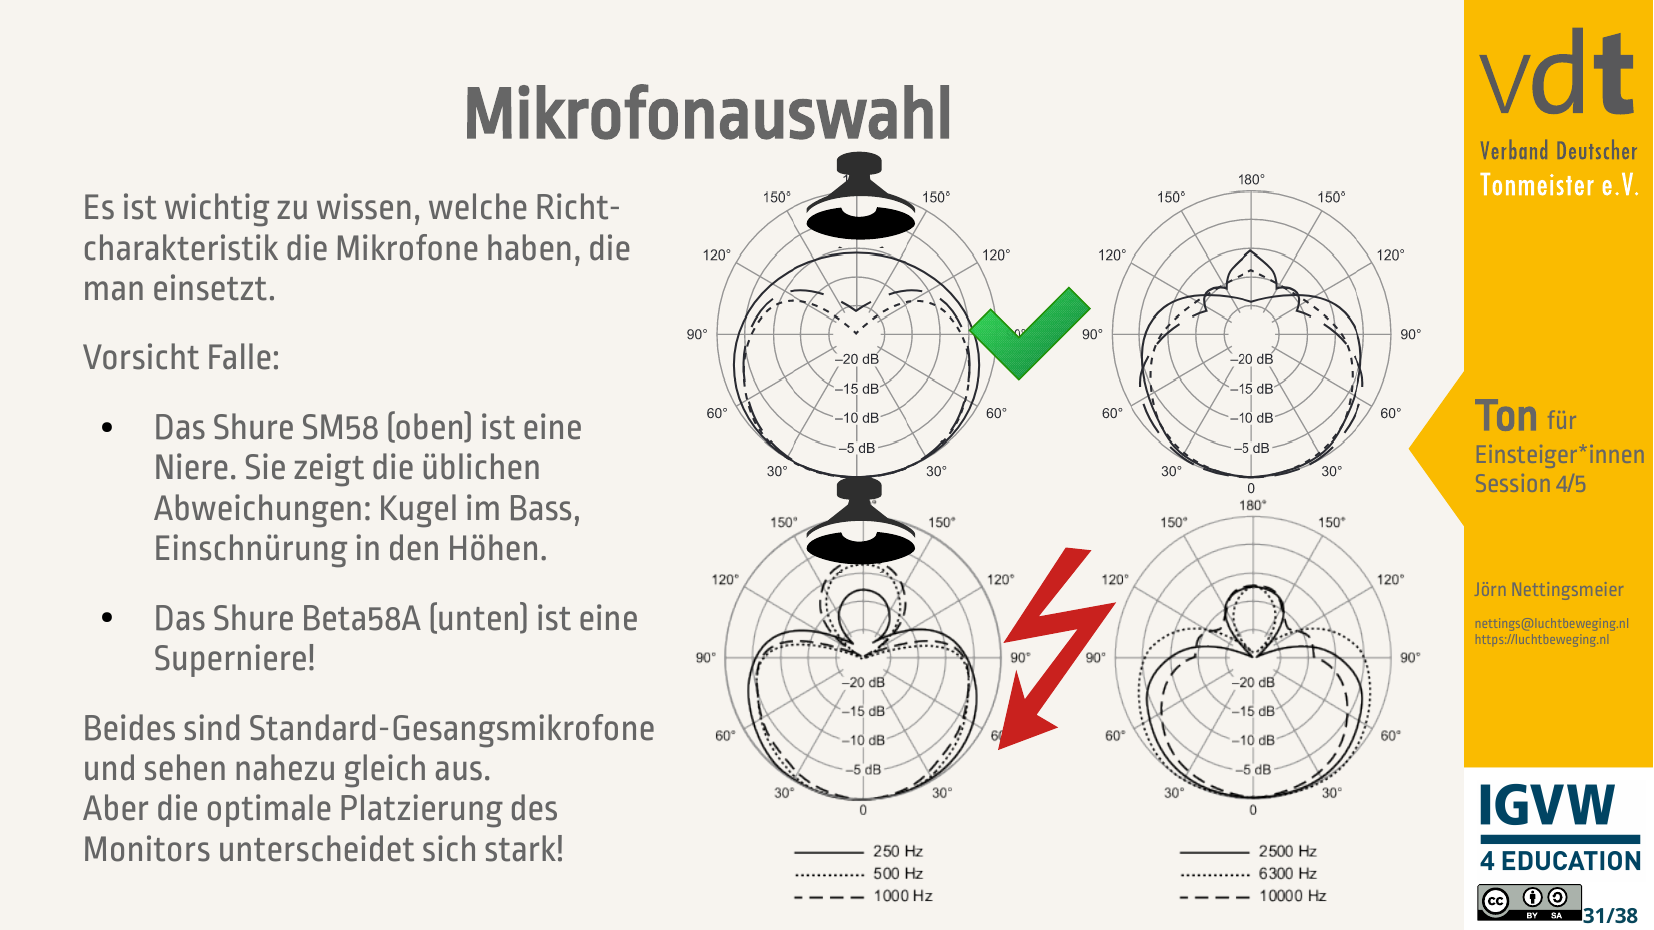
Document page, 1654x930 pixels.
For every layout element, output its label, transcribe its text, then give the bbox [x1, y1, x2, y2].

list Es ist wichtig zu wissen, welche Richt- charakteristik die Mikrofone haben, die man einsetzt. Vorsicht Falle: Das Shure SM58 (oben) ist eine Niere. Sie zeigt die üblichen Abweichungen: Kugel im Bass, Einschnürung in den Höhen. Das Shure Beta58A (unten) ist eine Superniere! Beides sind Standard-Gesangsmikrofone und sehen nahezu gleich aus. Aber die optimale Platzierung des Monitors unterscheidet sich stark! [82, 188, 674, 930]
title Mikrofonauswahl [82, 37, 1335, 193]
text_box [998, 547, 1117, 751]
picture [625, 150, 1646, 930]
